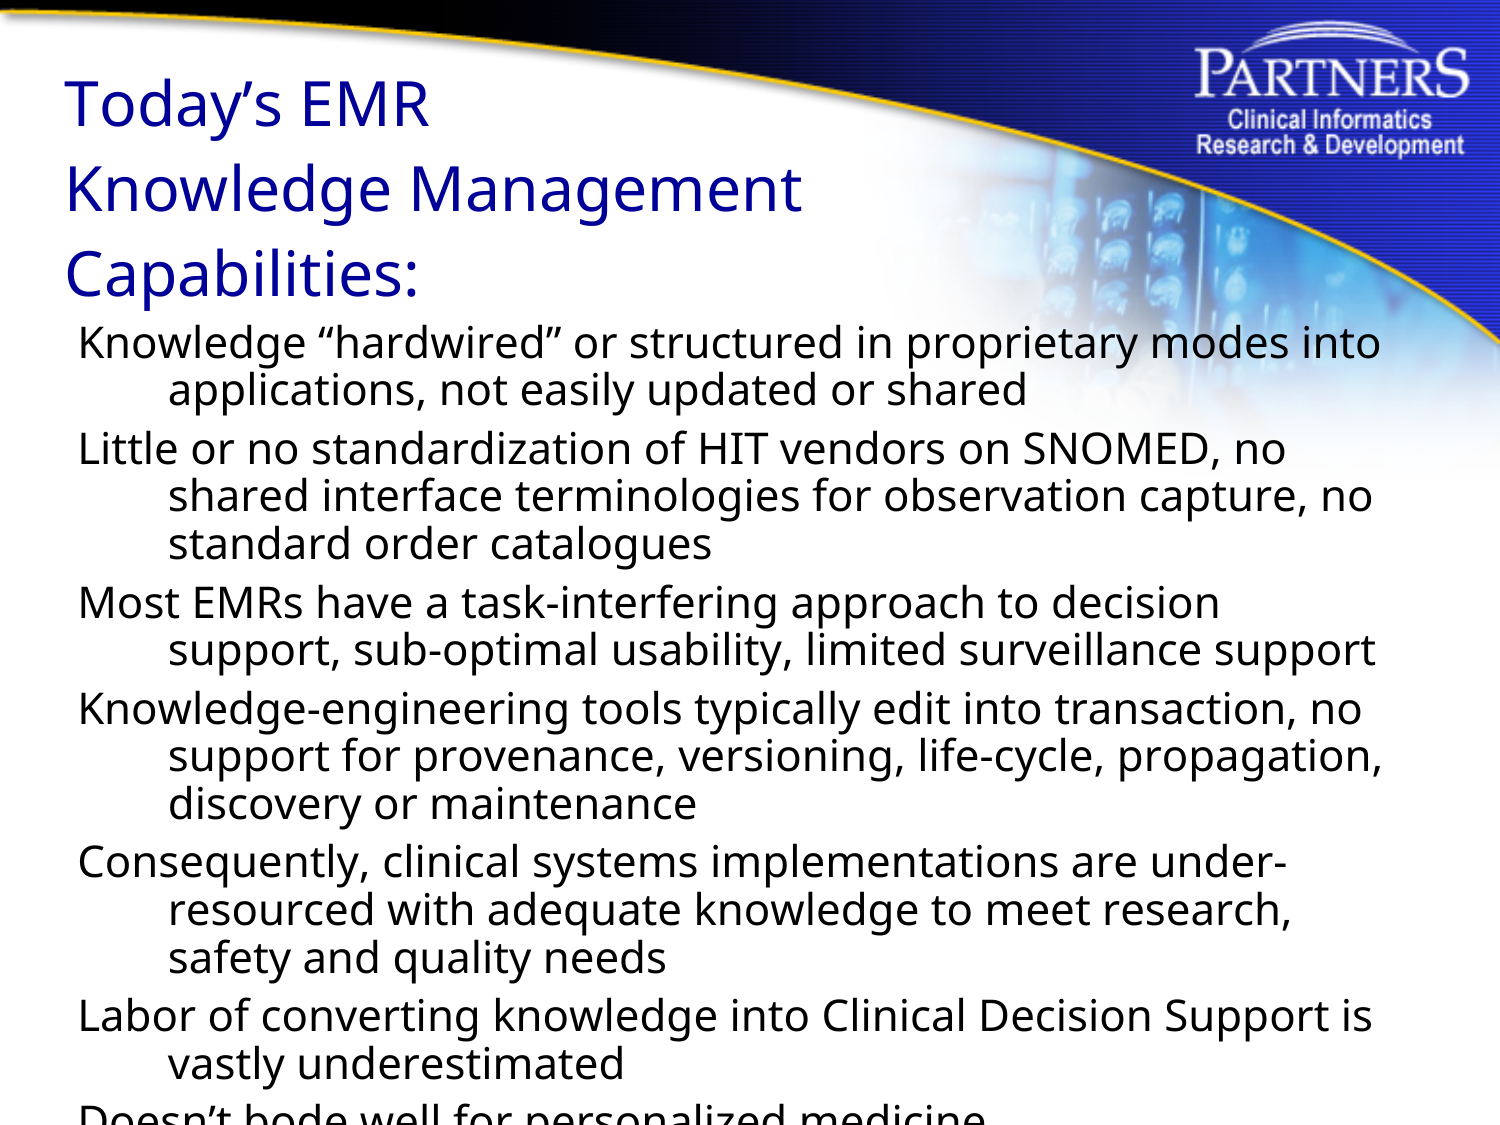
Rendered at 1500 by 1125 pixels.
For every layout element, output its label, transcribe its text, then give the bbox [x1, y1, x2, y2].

title Today’s EMR Knowledge Management Capabilities: [49, 99, 1113, 276]
list Knowledge “hardwired” or structured in proprietary modes into applications, not easily updated or shared Little or no standardization of HIT vendors on SNOMED, no shared interface terminologies for observation capture, no standard order catalogues Most EMRs have a task-interfering approach to decision support, sub-optimal usability, limited surveillance support Knowledge-engineering tools typically edit into transaction, no support for provenance, versioning, life-cycle, propagation, discovery or maintenance Consequently, clinical systems implementations are under-resourced with adequate knowledge to meet research, safety and quality needs Labor of converting knowledge into Clinical Decision Support is vastly underestimated Doesn’t bode well for personalized medicine [62, 312, 1413, 1066]
